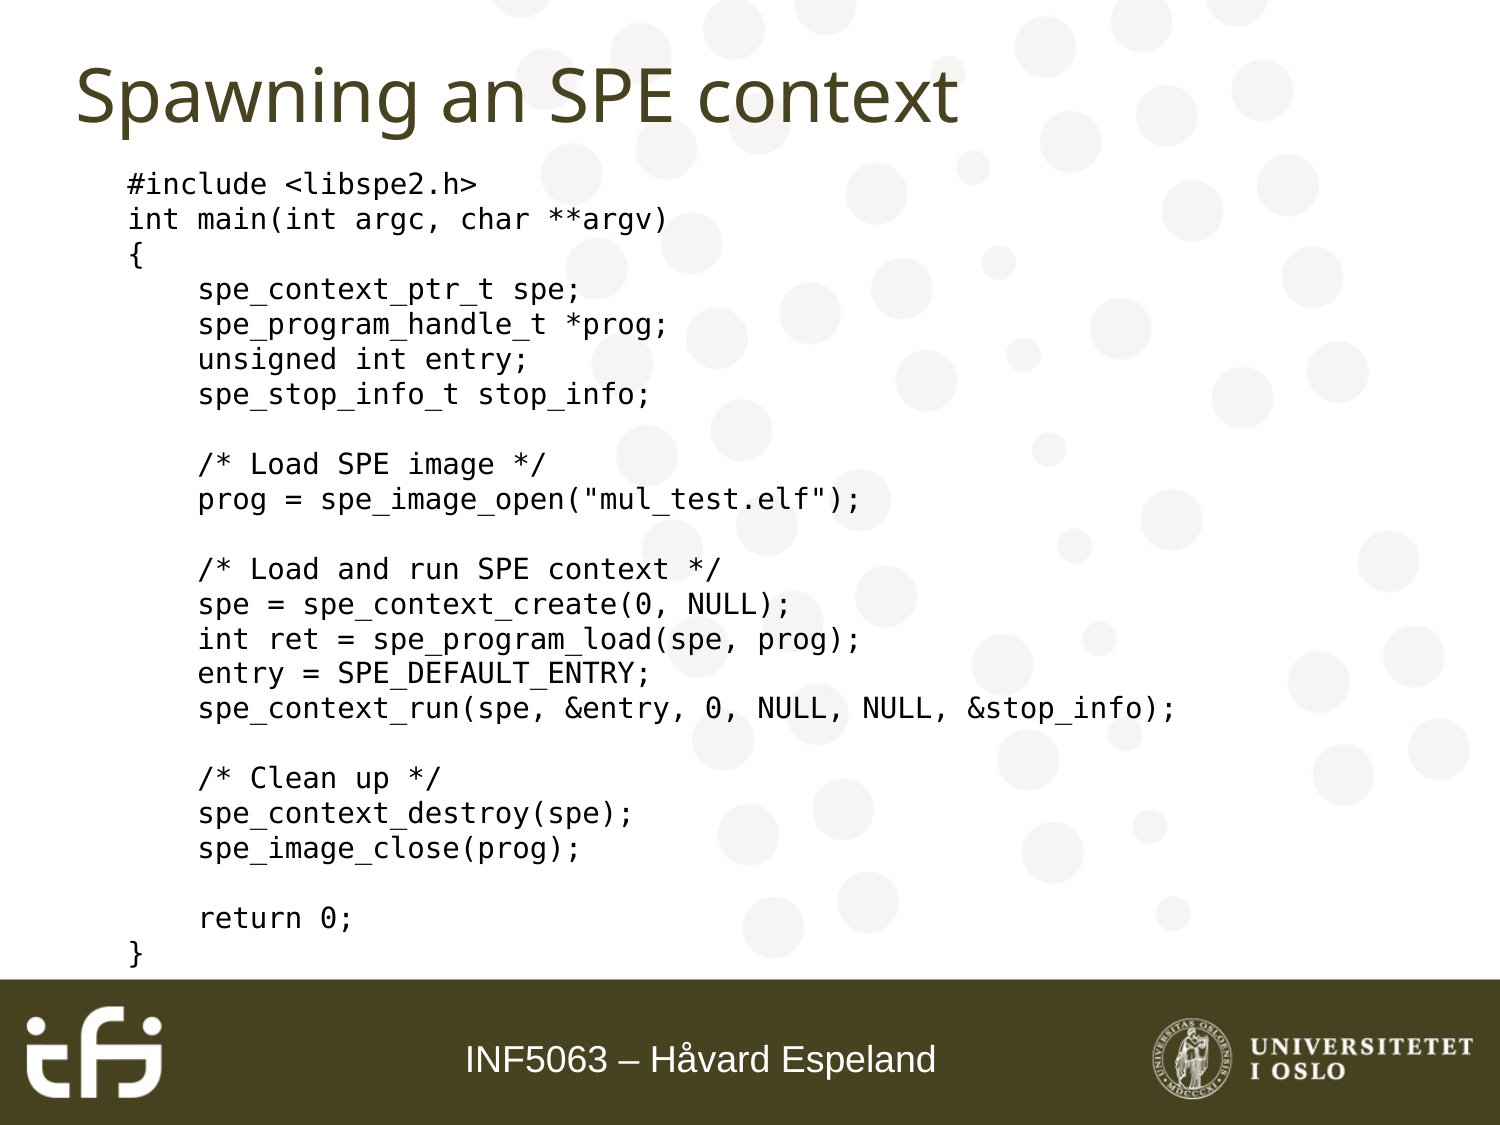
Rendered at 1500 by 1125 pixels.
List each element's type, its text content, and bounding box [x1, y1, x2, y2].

text_box #include <libspe2.h> int main(int argc, char **argv) { spe_context_ptr_t spe; spe_program_handle_t *prog; unsigned int entry; spe_stop_info_t stop_info; /* Load SPE image */ prog = spe_image_open("mul_test.elf"); /* Load and run SPE context */ spe = spe_context_create(0, NULL); int ret = spe_program_load(spe, prog); entry = SPE_DEFAULT_ENTRY; spe_context_run(spe, &entry, 0, NULL, NULL, &stop_info); /* Clean up */ spe_context_destroy(spe); spe_image_close(prog); return 0; } [112, 158, 1351, 977]
title Spawning an SPE context [75, 40, 1426, 146]
picture [0, 0, 1500, 1125]
